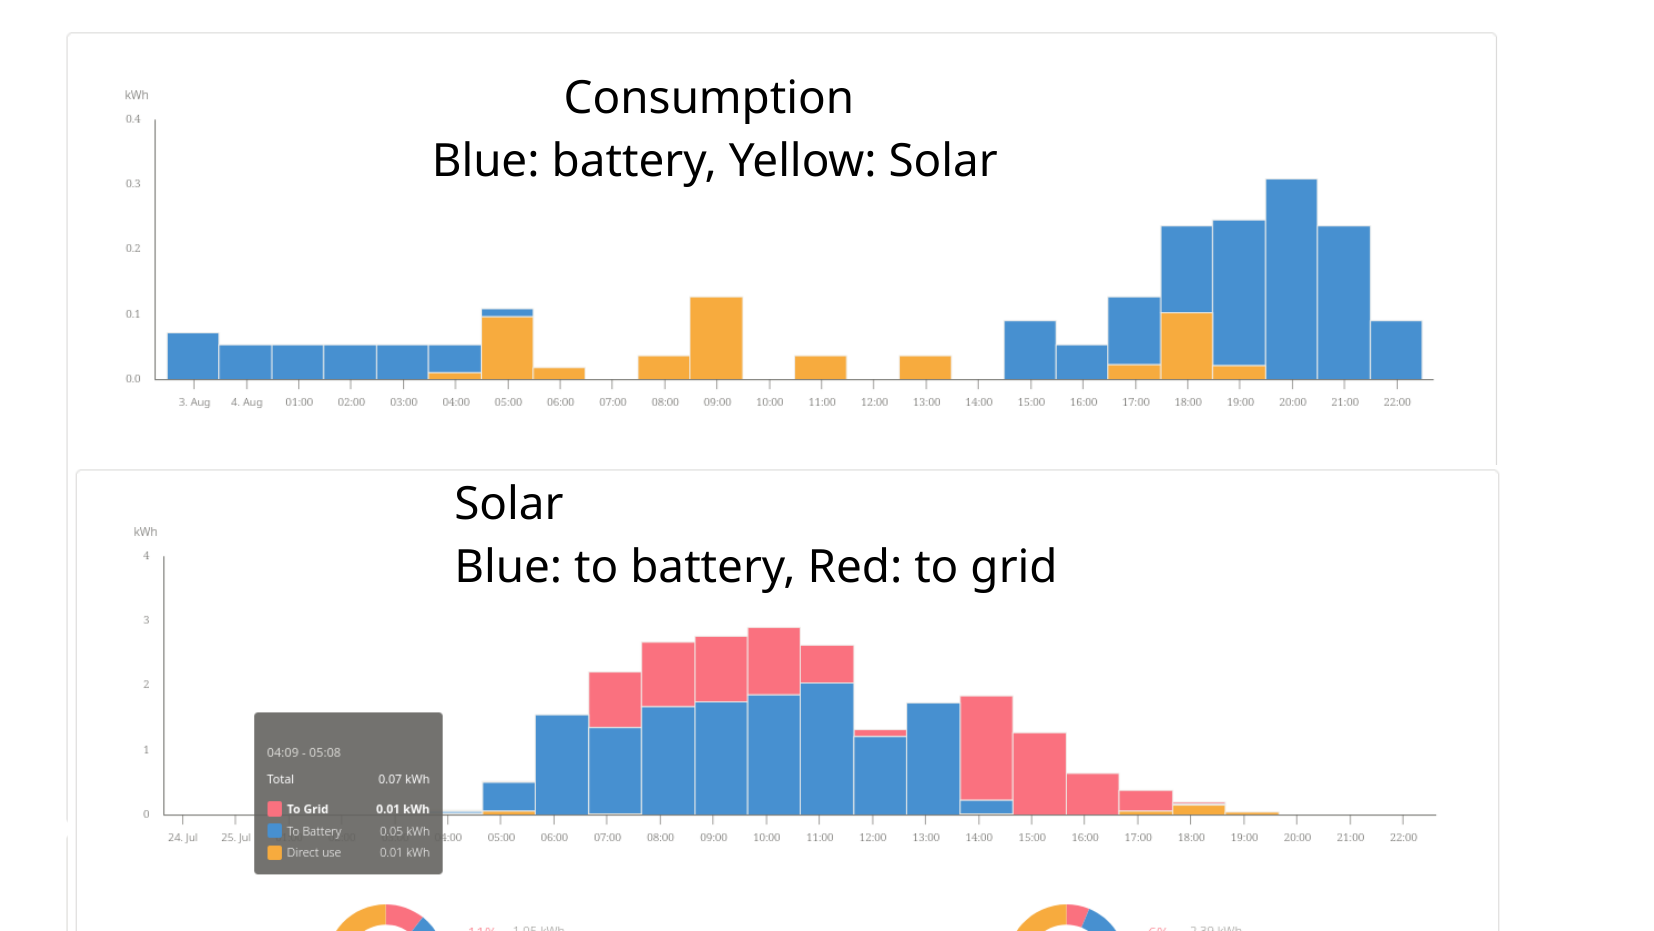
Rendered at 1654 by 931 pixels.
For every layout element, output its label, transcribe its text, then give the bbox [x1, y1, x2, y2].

text_box Solar Blue: to battery, Red: to grid [448, 465, 1063, 603]
picture [61, 29, 1506, 931]
text_box Consumption Blue: battery, Yellow: Solar [425, 59, 1004, 197]
